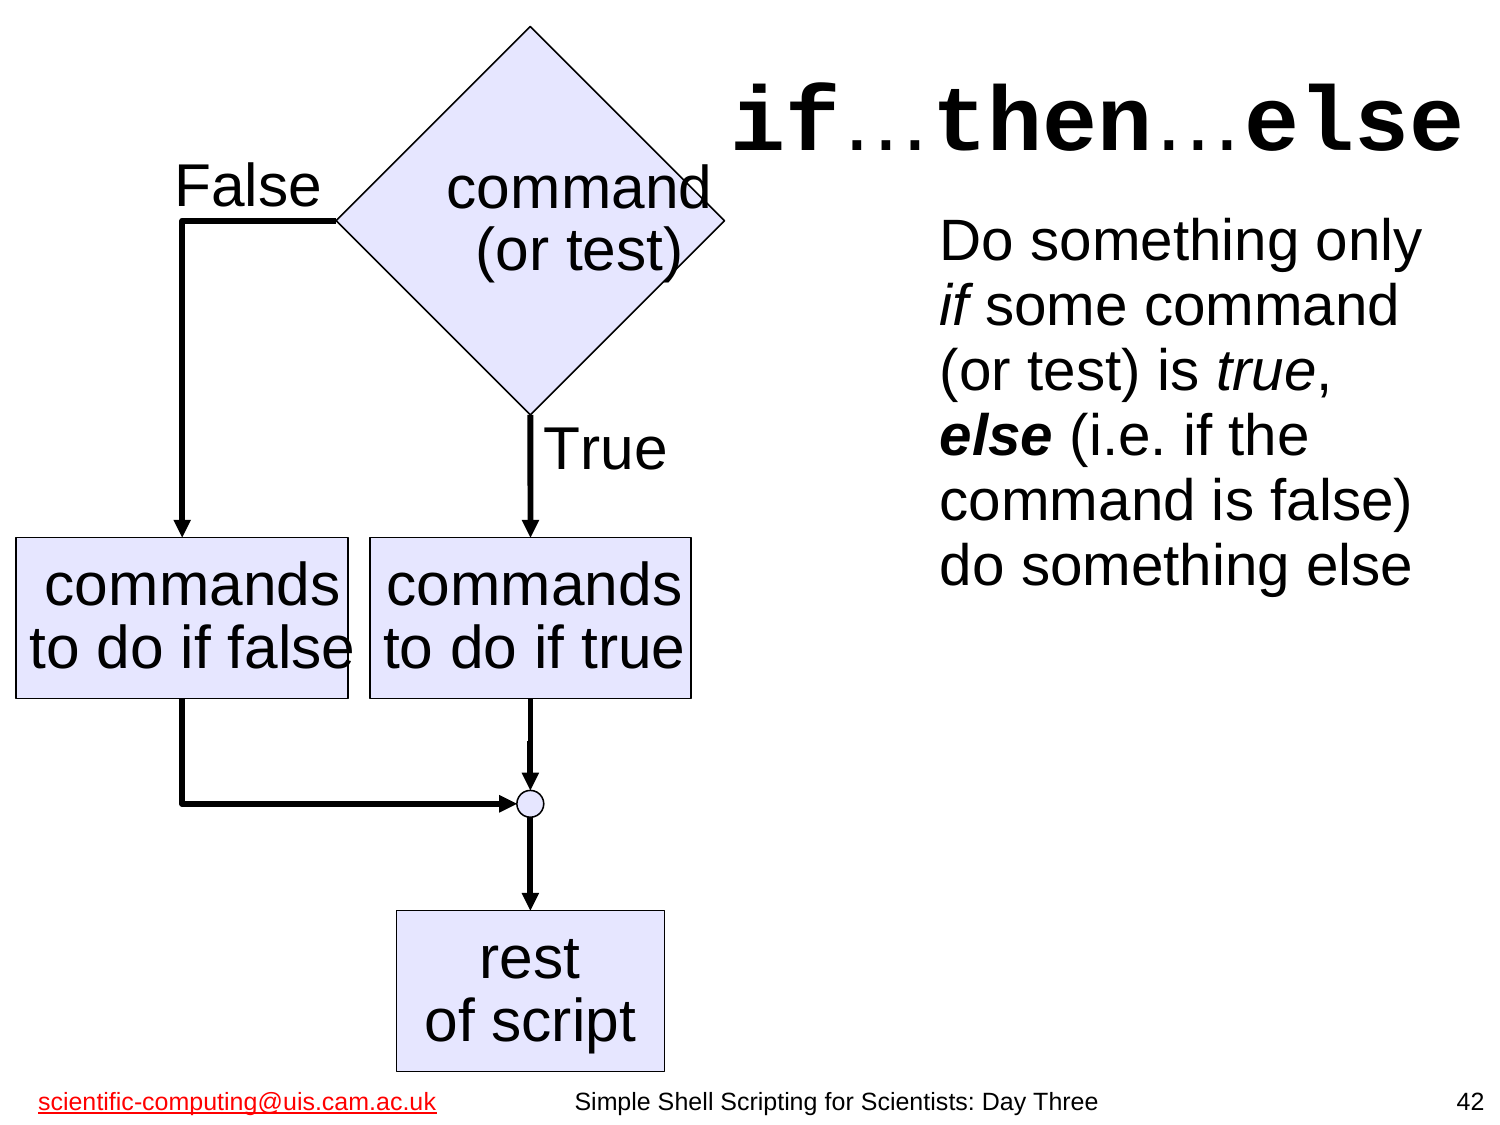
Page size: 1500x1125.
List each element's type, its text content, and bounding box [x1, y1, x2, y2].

text_box False [160, 149, 336, 232]
text_box True [530, 412, 682, 494]
text_box command (or test) [336, 26, 715, 415]
text_box Do something only if some command (or test) is true, else (i.e. if the command is false) do something else [924, 199, 1463, 606]
text_box commands to do if true [369, 537, 692, 699]
title if…then…else [715, 7, 1479, 238]
text_box rest of script [396, 910, 665, 1072]
text_box [516, 790, 544, 817]
text_box False [185, 224, 336, 232]
text_box commands to do if false [16, 537, 349, 699]
